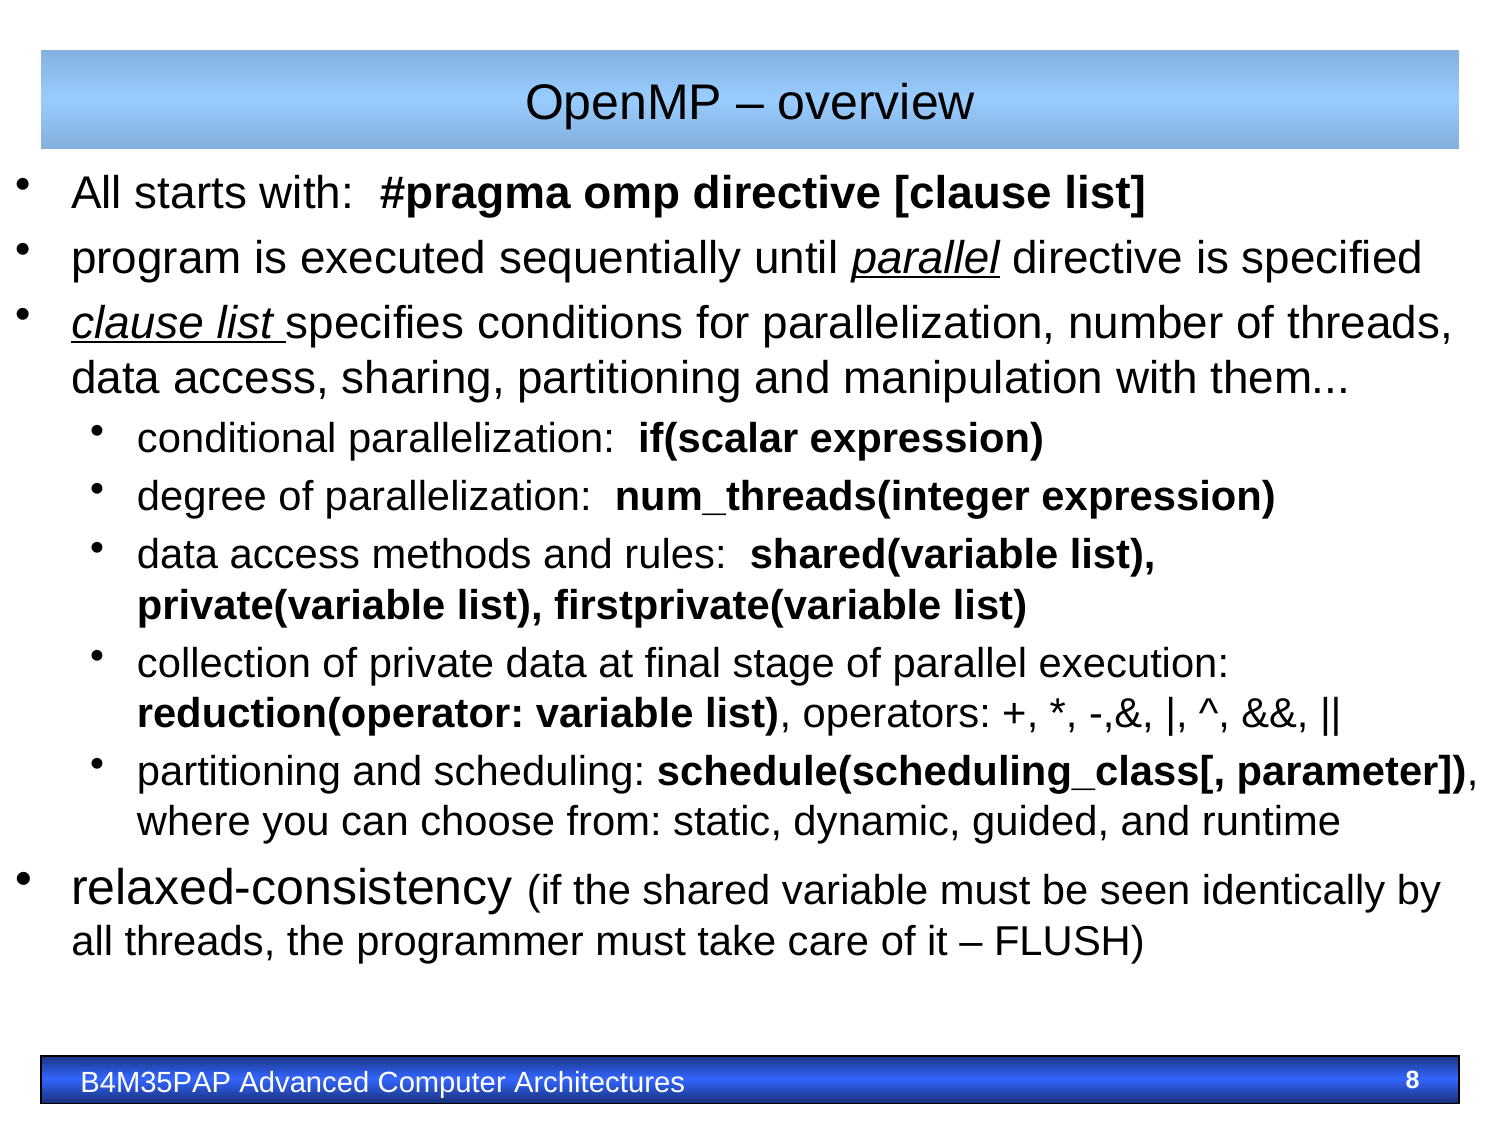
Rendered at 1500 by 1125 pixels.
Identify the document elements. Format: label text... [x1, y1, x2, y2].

list All starts with: #pragma omp directive [clause list] program is executed sequentially until parallel directive is specified clause list specifies conditions for parallelization, number of threads, data access, sharing, partitioning and manipulation with them... conditional parallelization: if(scalar expression) degree of parallelization: num_threads(integer expression) data access methods and rules: shared(variable list), private(variable list), firstprivate(variable list) collection of private data at final stage of parallel execution: reduction(operator: variable list), operators: +, *, -,&, |, ^, &&, || partitioning and scheduling: schedule(scheduling_class[, parameter]), where you can choose from: static, dynamic, guided, and runtime relaxed-consistency (if the shared variable must be seen identically by all threads, the programmer must take care of it – FLUSH) [0, 154, 1500, 982]
title OpenMP – overview [41, 50, 1459, 149]
